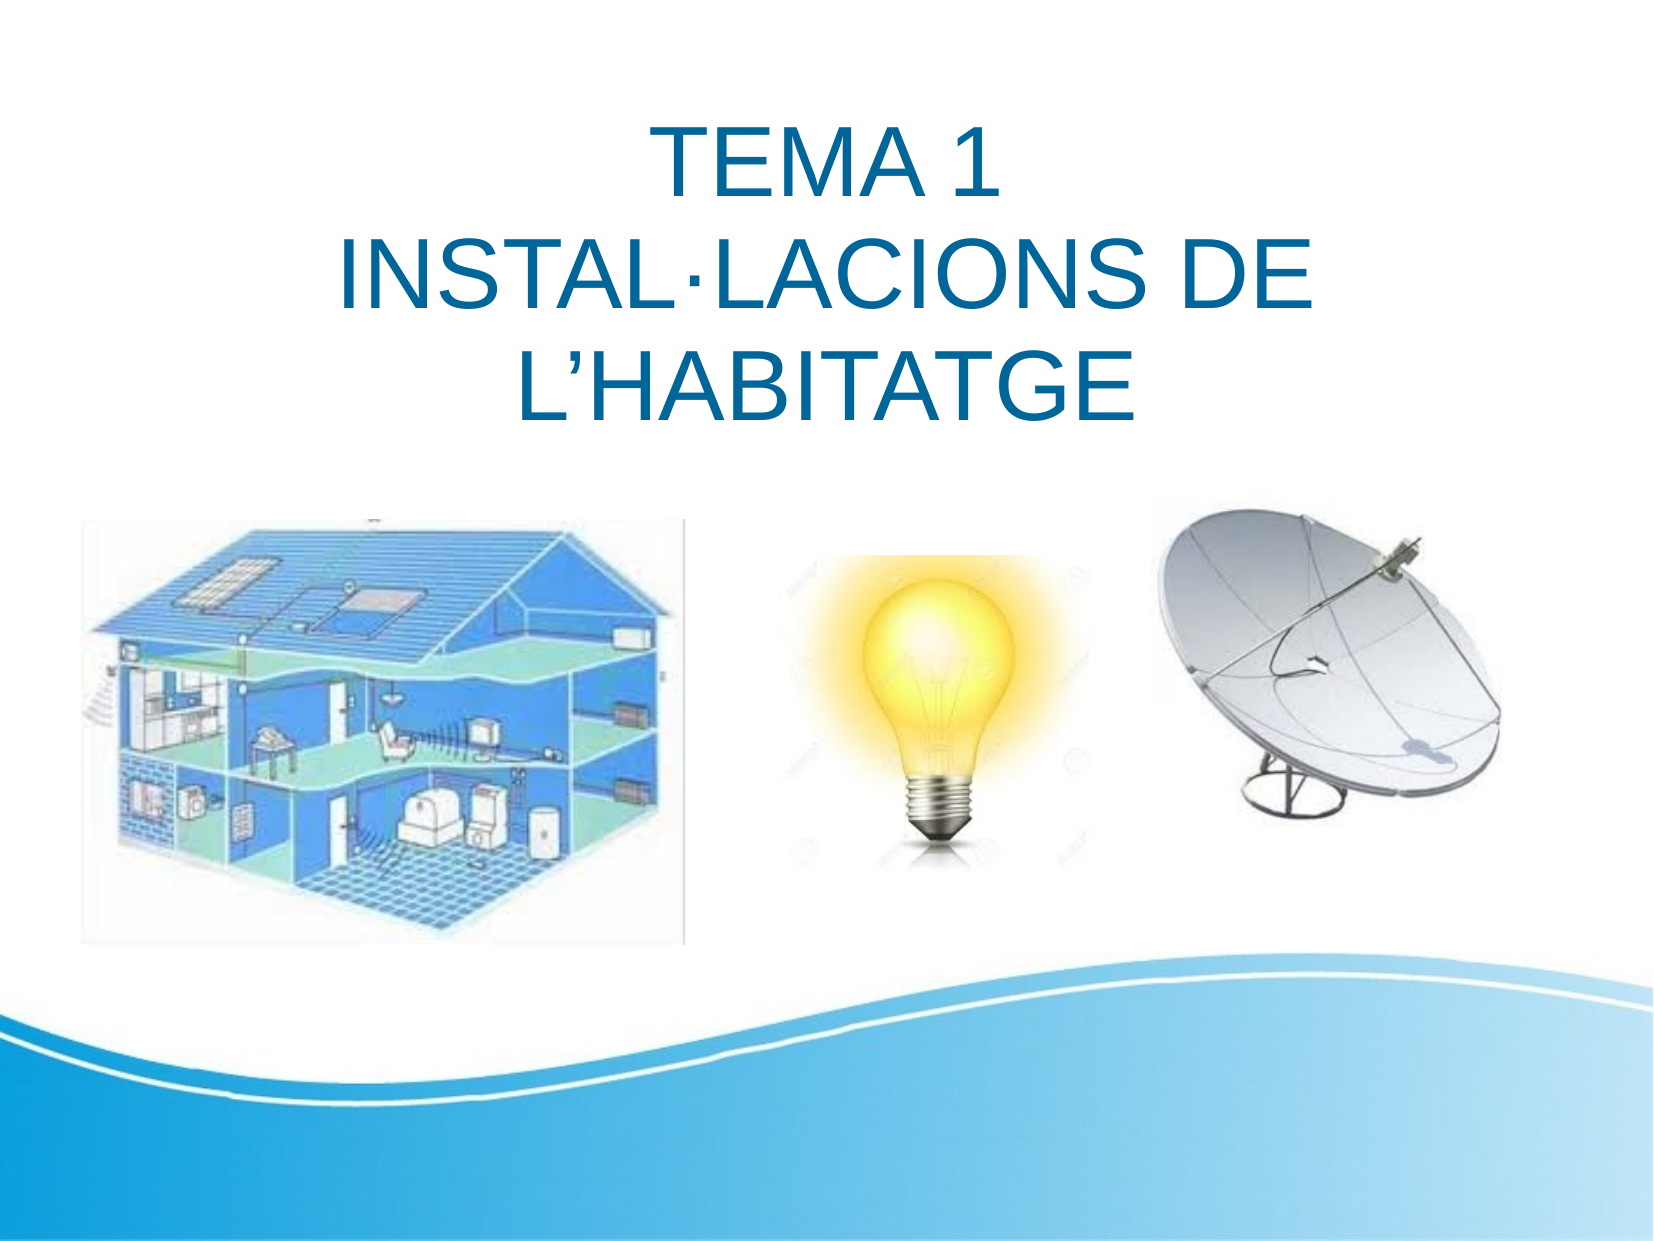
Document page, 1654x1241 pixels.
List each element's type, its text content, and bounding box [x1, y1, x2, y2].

picture [1150, 488, 1503, 841]
picture [779, 555, 1099, 875]
title TEMA 1 INSTAL·LACIONS DE L’HABITATGE [82, 106, 1571, 442]
picture [0, 952, 1654, 1241]
picture [81, 519, 686, 945]
